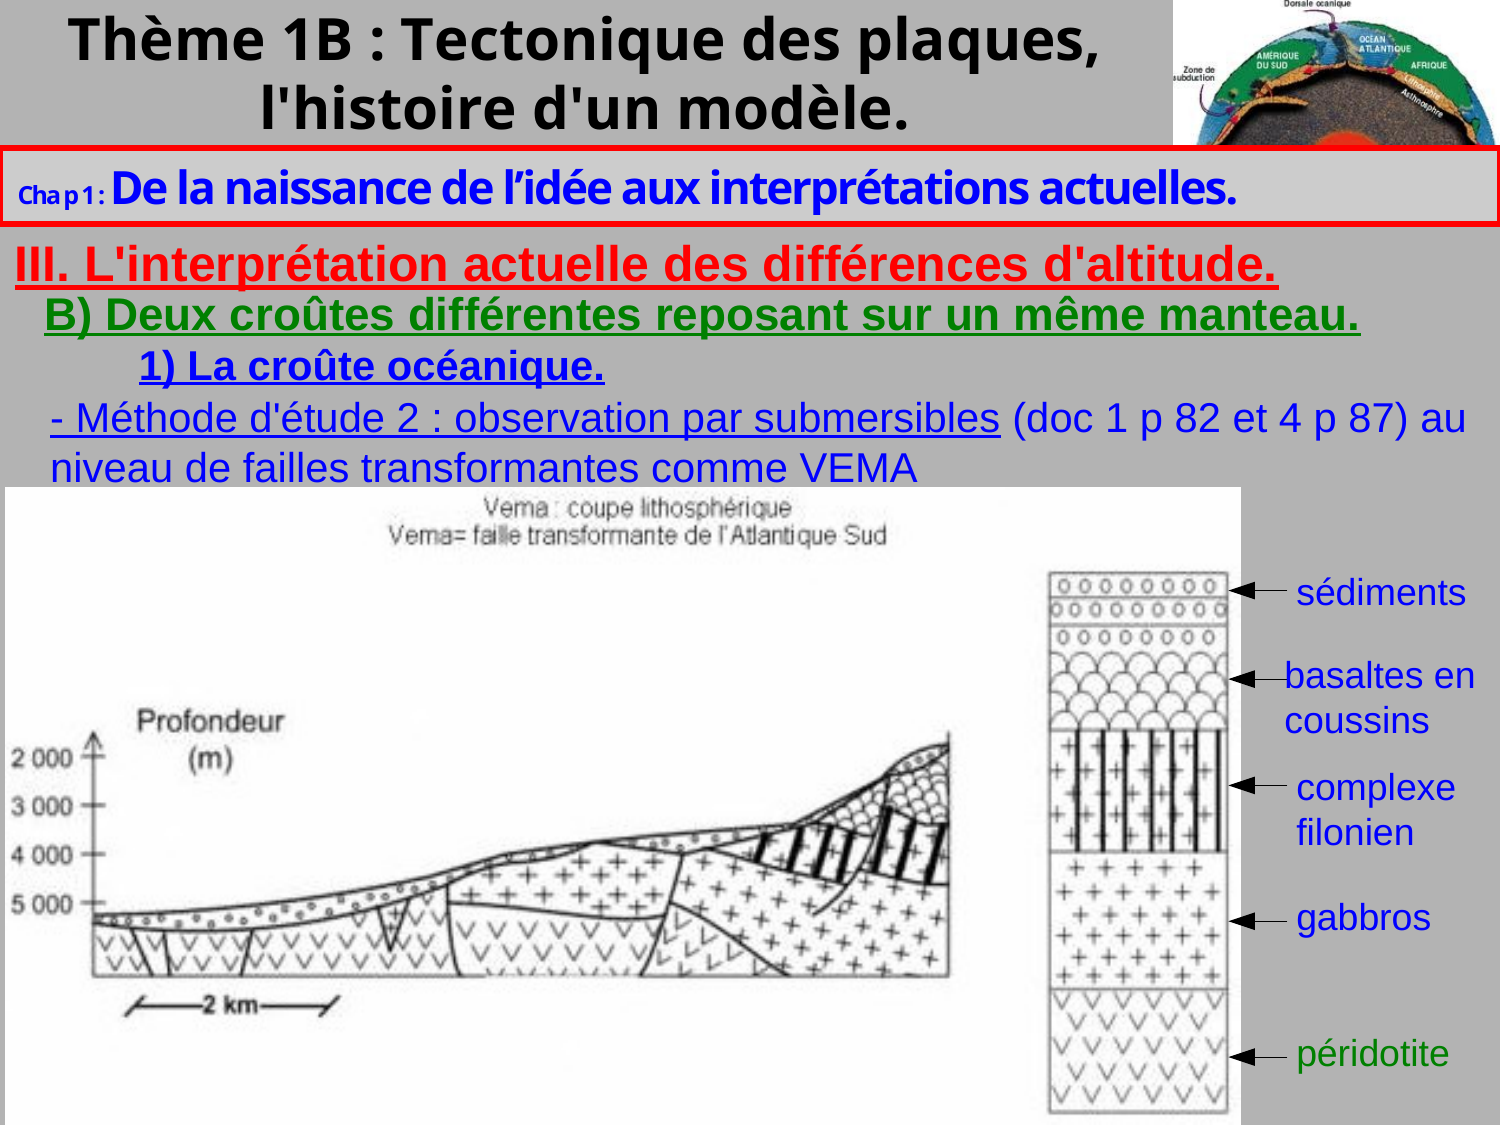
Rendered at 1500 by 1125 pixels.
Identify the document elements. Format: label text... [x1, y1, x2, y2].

text_box B) Deux croûtes différentes reposant sur un même manteau. [29, 277, 1500, 348]
text_box III. L'interprétation actuelle des différences d'altitude. [0, 224, 1418, 300]
picture [1173, 0, 1500, 147]
text_box Cha p 1 : De la naissance de l’idée aux interprétations actuelles. [0, 147, 1500, 224]
picture [5, 487, 1241, 1125]
text_box sédiments [1281, 561, 1483, 621]
text_box basaltes en coussins [1269, 643, 1500, 749]
text_box Thème 1B : Tectonique des plaques, l'histoire d'un modèle. [0, 0, 1173, 147]
text_box 1) La croûte océanique. [124, 348, 1500, 383]
text_box complexe filonien [1281, 755, 1483, 861]
text_box - Méthode d'étude 2 : observation par submersibles (doc 1 p 82 et 4 p 87) au niveau de failles transformantes comme VEMA [35, 383, 1500, 499]
text_box péridotite [1281, 1021, 1483, 1082]
text_box gabbros [1281, 885, 1483, 946]
